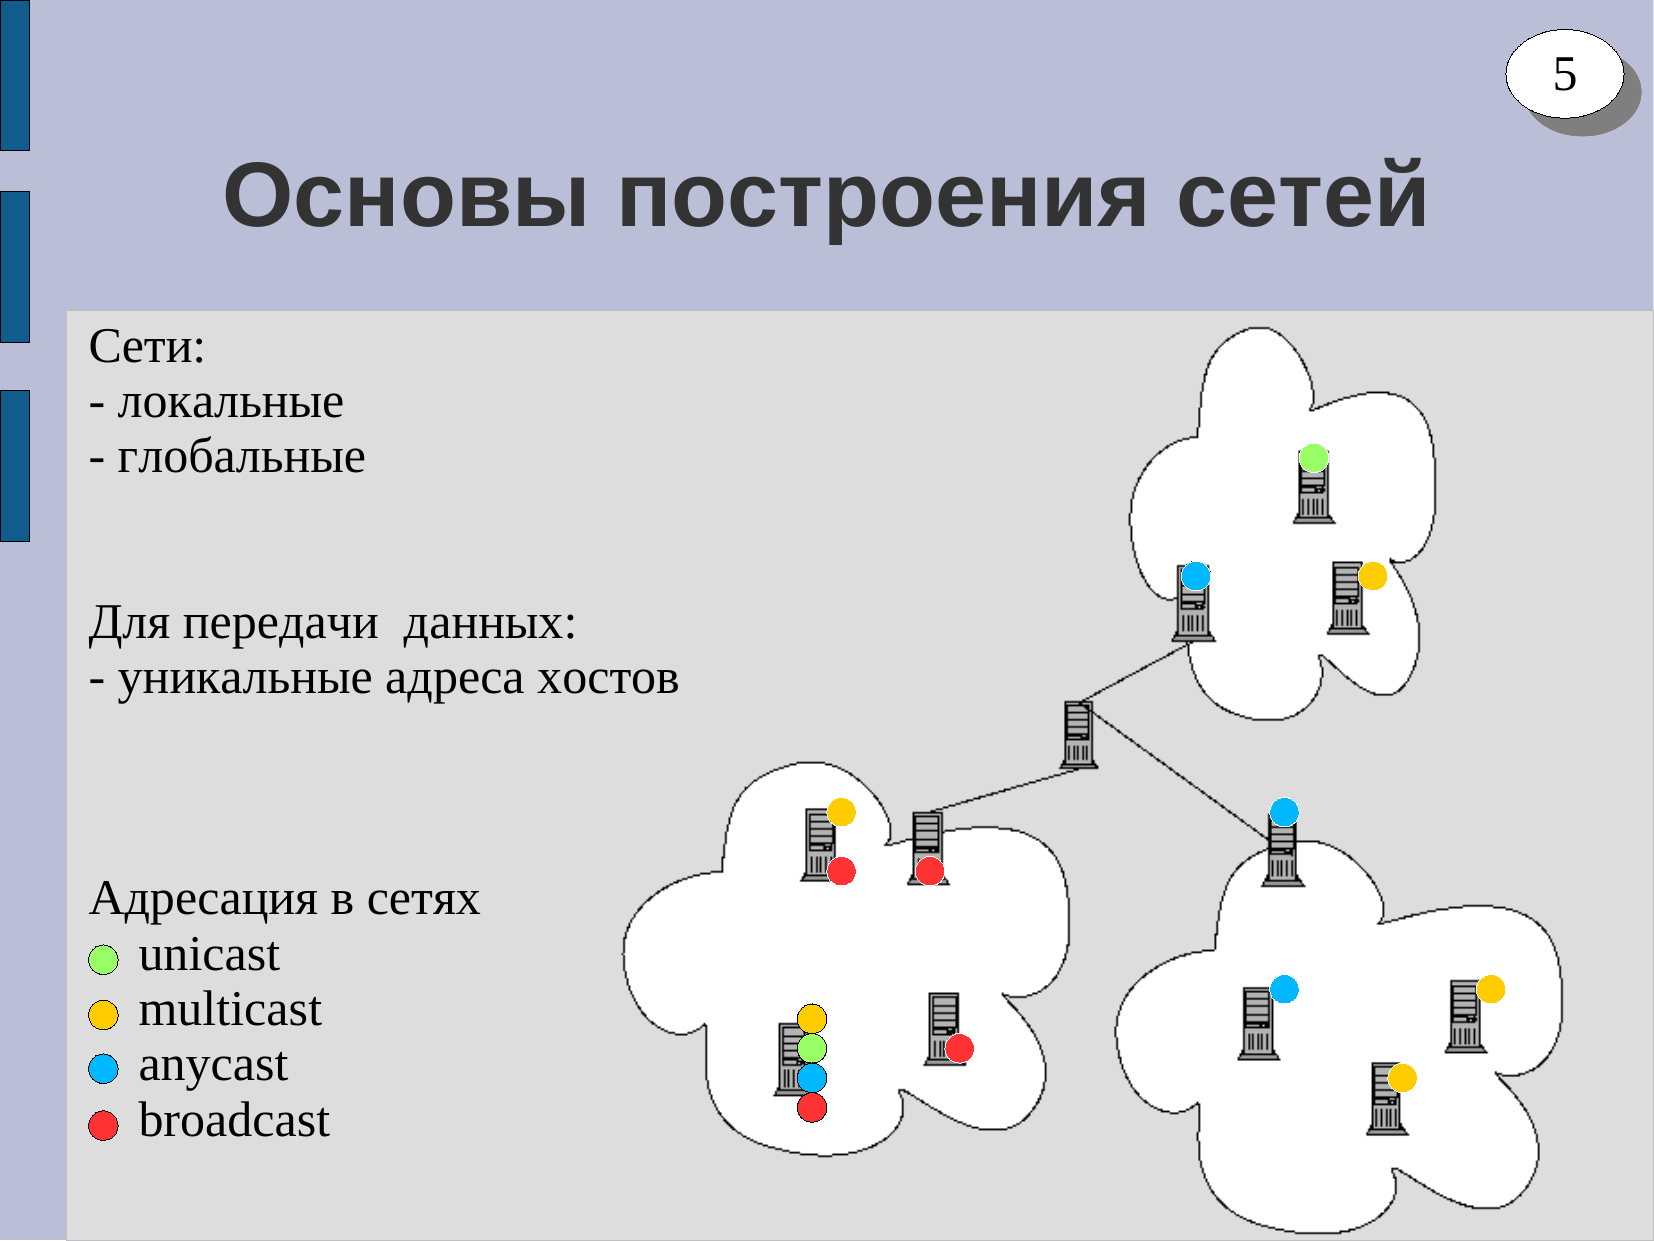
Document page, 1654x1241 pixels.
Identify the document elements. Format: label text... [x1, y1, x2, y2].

picture [620, 324, 1565, 1238]
text_box [88, 1110, 119, 1141]
text_box [88, 1053, 119, 1084]
text_box [826, 856, 857, 886]
text_box [1358, 561, 1388, 591]
text_box 5 [1505, 29, 1625, 119]
text_box [88, 944, 119, 975]
text_box [944, 1033, 975, 1064]
title Основы построения сетей [121, 91, 1534, 299]
text_box [1269, 974, 1300, 1004]
text_box Сети: - локальные - глобальные Для передачи данных: - уникальные адреса хостов Адресация в сетях unicast multicast anycast broadcast [88, 317, 768, 1239]
text_box [1387, 1062, 1418, 1093]
text_box [797, 1003, 827, 1123]
text_box [1269, 797, 1300, 827]
text_box [1299, 442, 1329, 473]
text_box [1181, 561, 1211, 591]
text_box [915, 856, 945, 886]
text_box [88, 1000, 119, 1030]
text_box [1476, 974, 1506, 1004]
text_box [826, 797, 857, 827]
